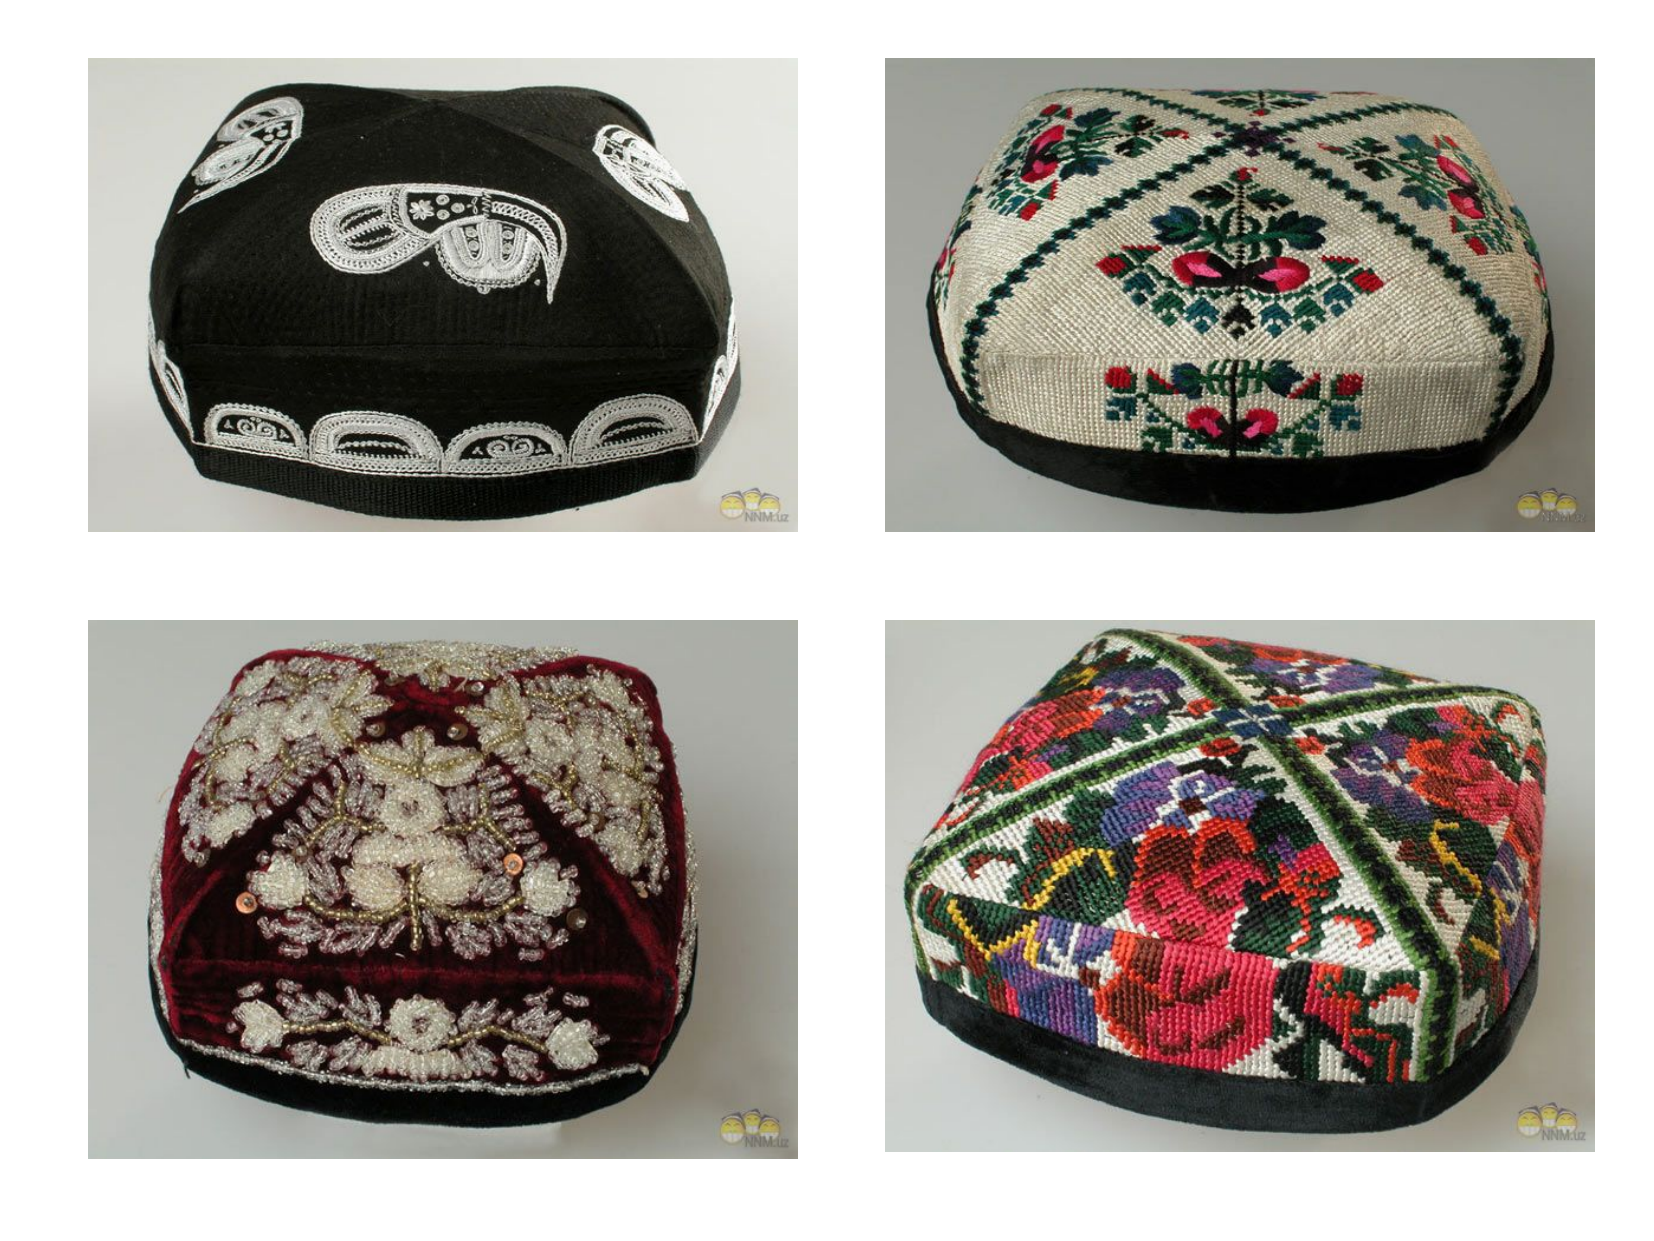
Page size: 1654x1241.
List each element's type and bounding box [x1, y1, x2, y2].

picture [885, 620, 1595, 1152]
picture [88, 620, 798, 1159]
picture [885, 58, 1595, 532]
picture [88, 58, 798, 532]
